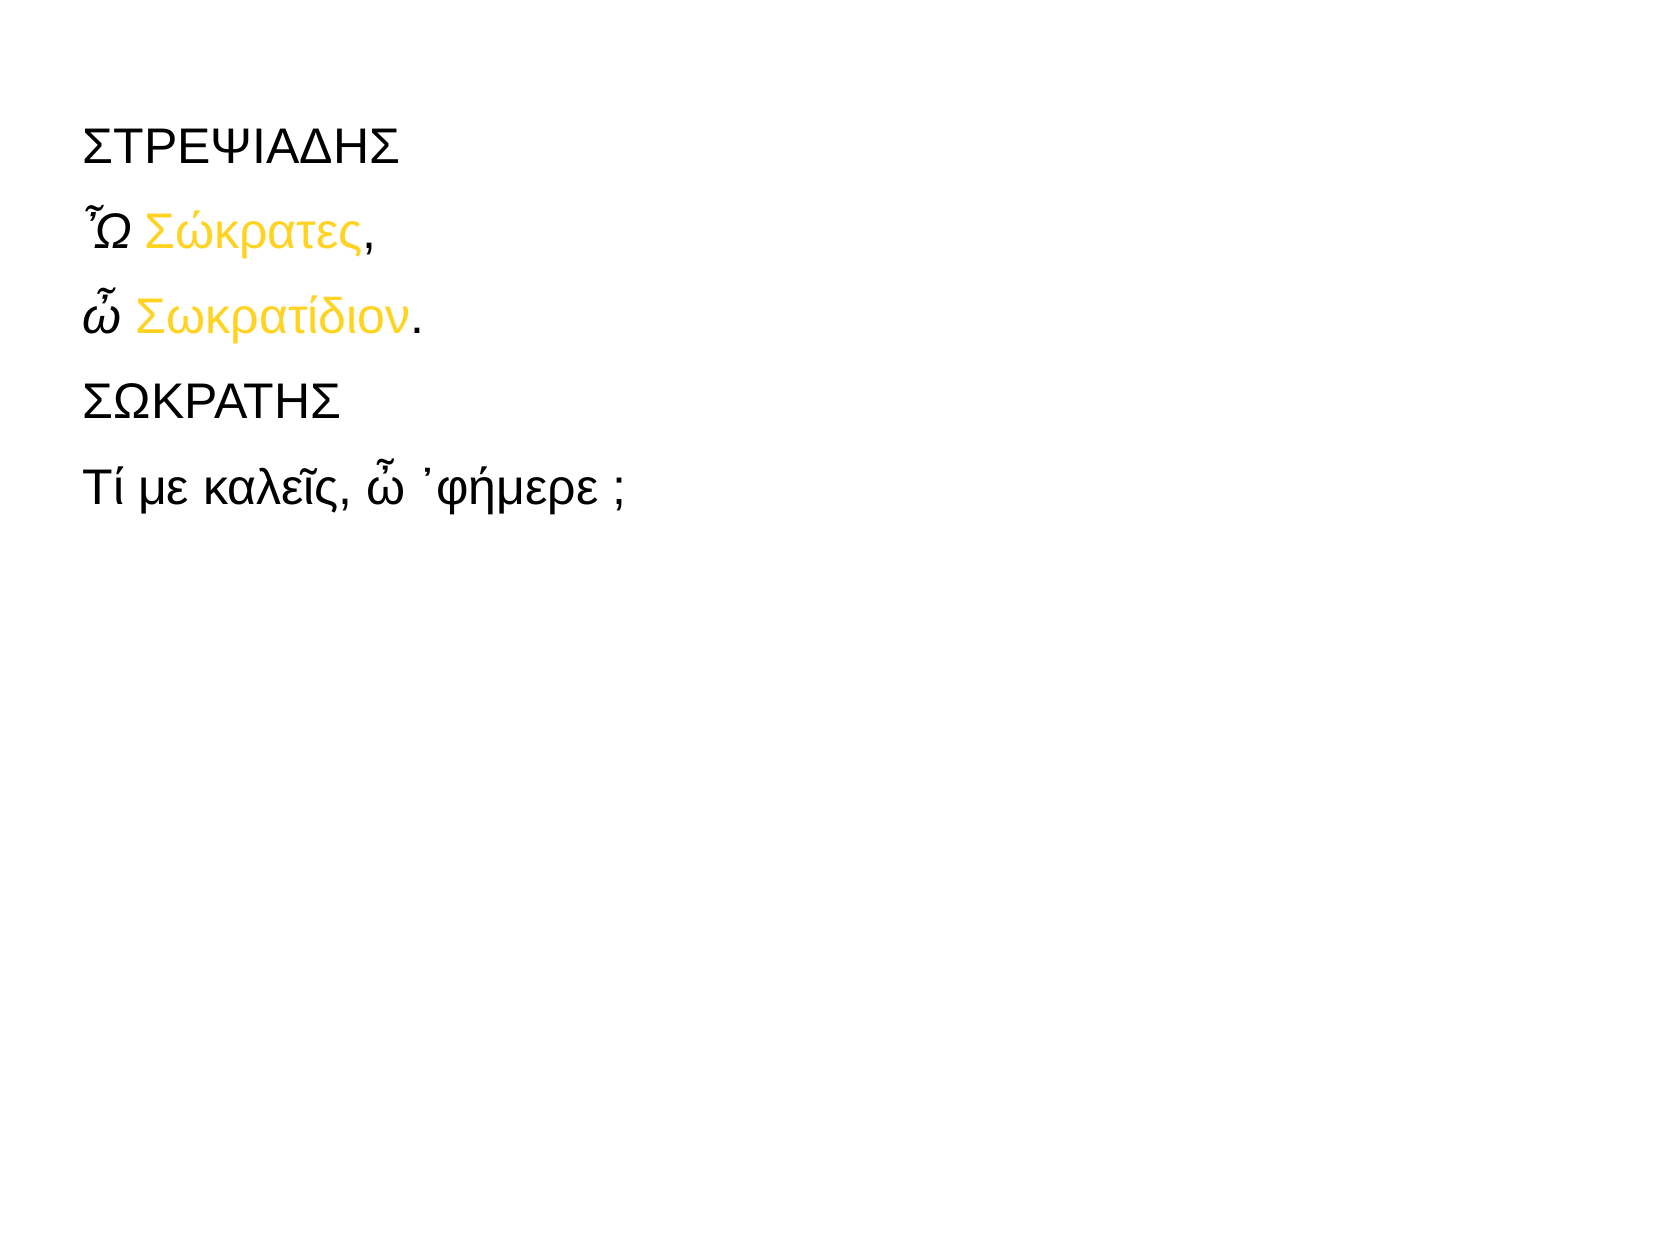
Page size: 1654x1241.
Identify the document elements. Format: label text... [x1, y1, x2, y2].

list ΣΤΡΕΨΙΑΔΗΣ Ὦ Σώκρατες, ὦ Σωκρατίδιον. ΣΩΚΡΑΤΗΣ Τί με καλεῖς, ὦ ᾿φήμερε ; [82, 118, 1571, 1153]
